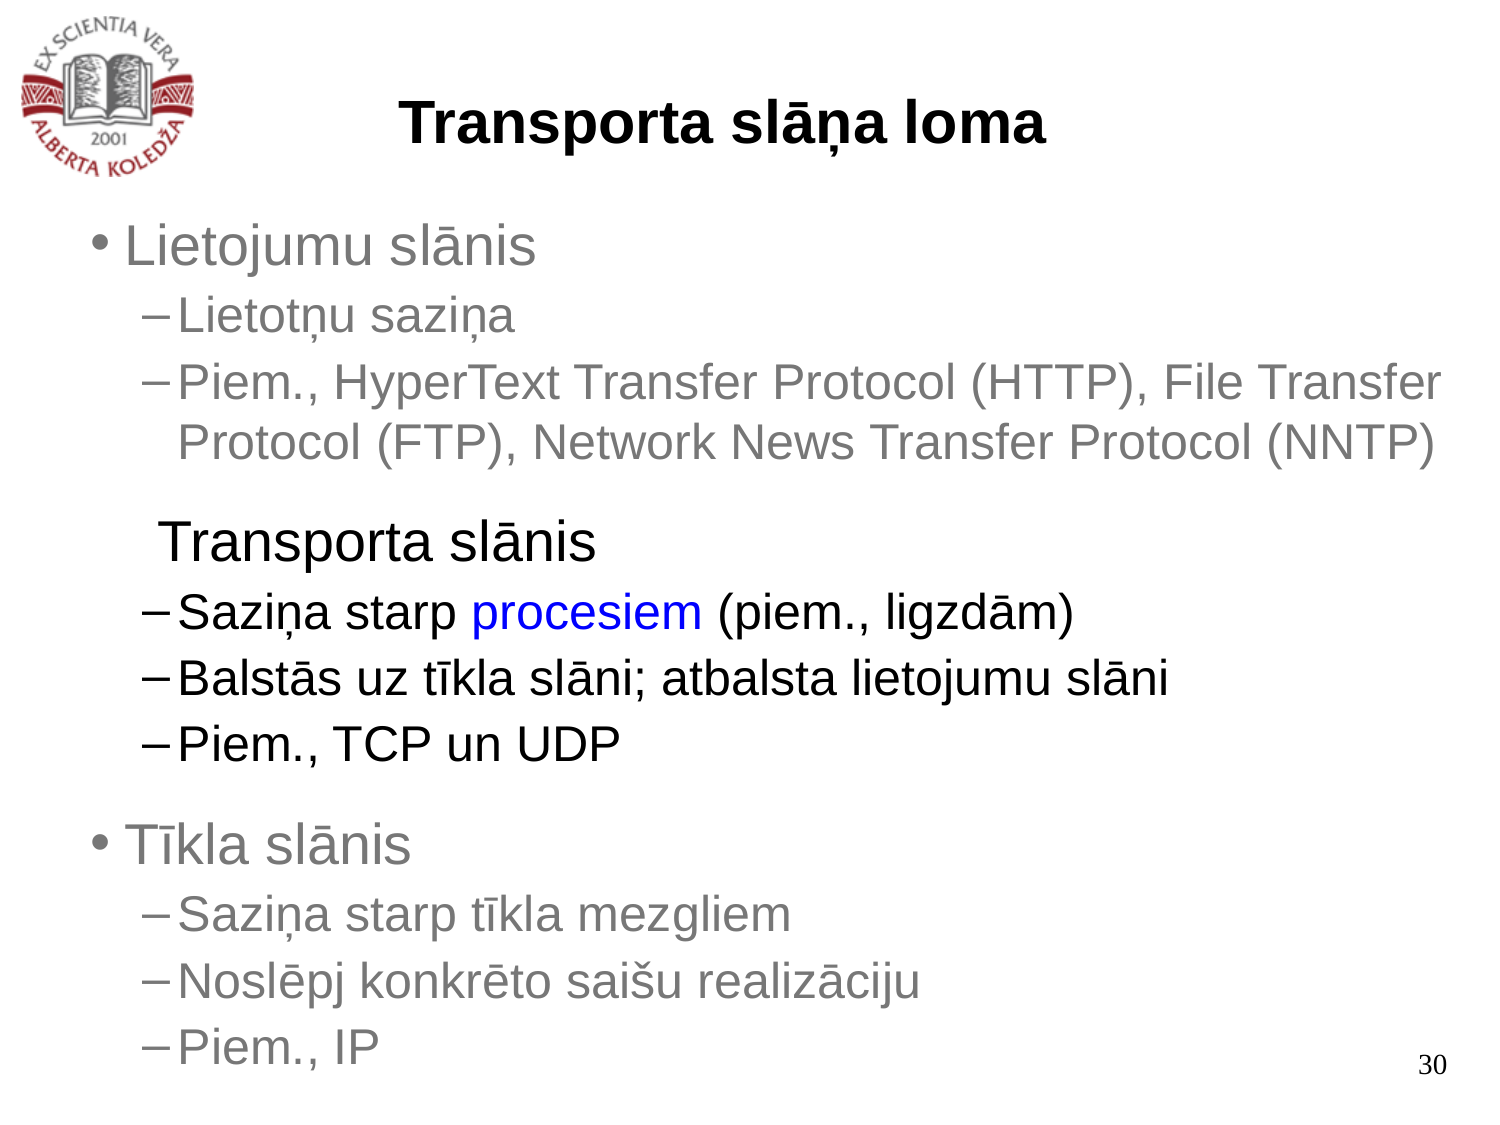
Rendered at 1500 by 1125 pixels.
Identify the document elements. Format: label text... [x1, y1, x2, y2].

picture [21, 16, 194, 177]
list Lietojumu slānis Lietotņu saziņa Piem., HyperText Transfer Protocol (HTTP), File Transfer Protocol (FTP), Network News Transfer Protocol (NNTP) Transporta slānis Saziņa starp procesiem (piem., ligzdām) Balstās uz tīkla slāni; atbalsta lietojumu slāni Piem., TCP un UDP Tīkla slānis Saziņa starp tīkla mezgliem Noslēpj konkrēto saišu realizāciju Piem., IP [74, 200, 1463, 1101]
title Transporta slāņa loma [50, 62, 1374, 175]
